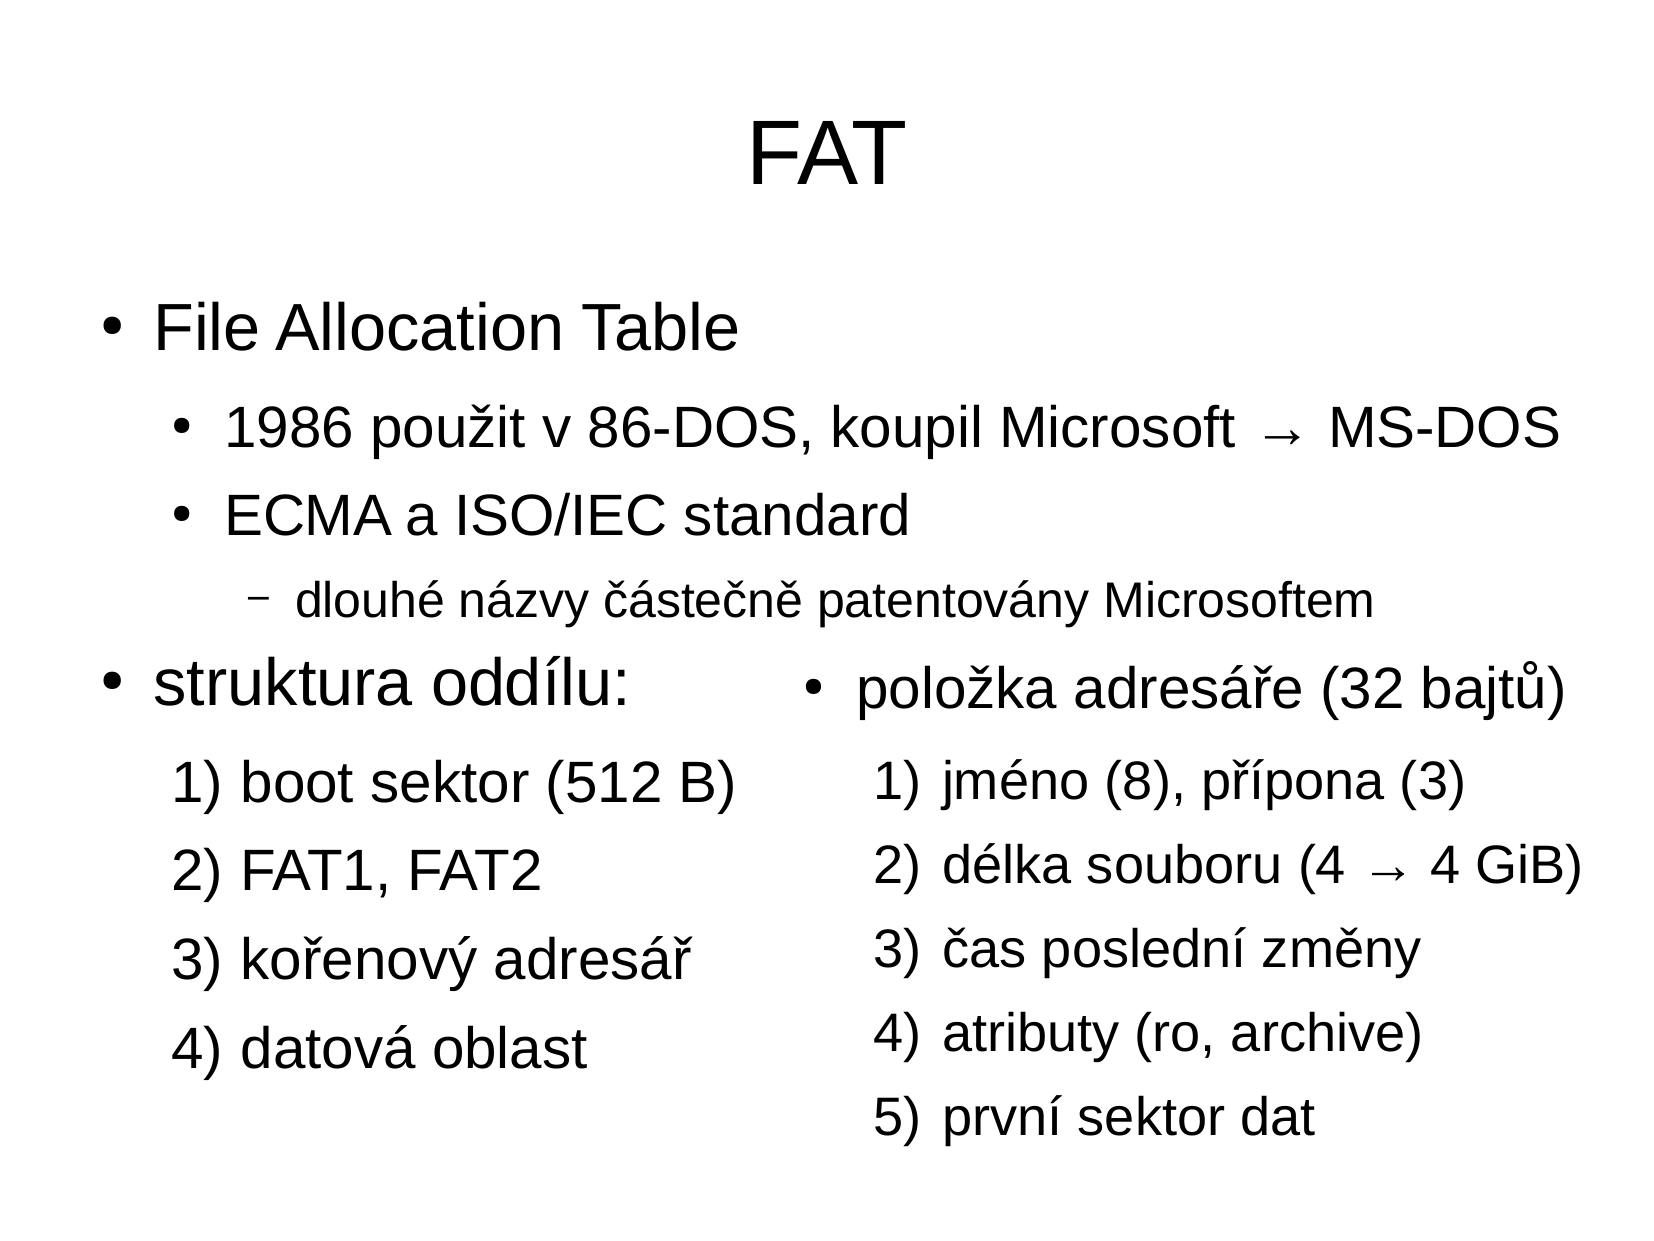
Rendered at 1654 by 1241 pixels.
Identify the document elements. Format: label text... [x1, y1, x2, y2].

title FAT [82, 56, 1571, 250]
list položka adresáře (32 bajtů) jméno (8), přípona (3) délka souboru (4 → 4 GiB) čas poslední změny atributy (ro, archive) první sektor dat [785, 655, 1625, 1148]
list File Allocation Table 1986 použit v 86-DOS, koupil Microsoft → MS-DOS ECMA a ISO/IEC standard dlouhé názvy částečně patentovány Microsoftem struktura oddílu: boot sektor (512 B) FAT1, FAT2 kořenový adresář datová oblast [82, 290, 1571, 1094]
